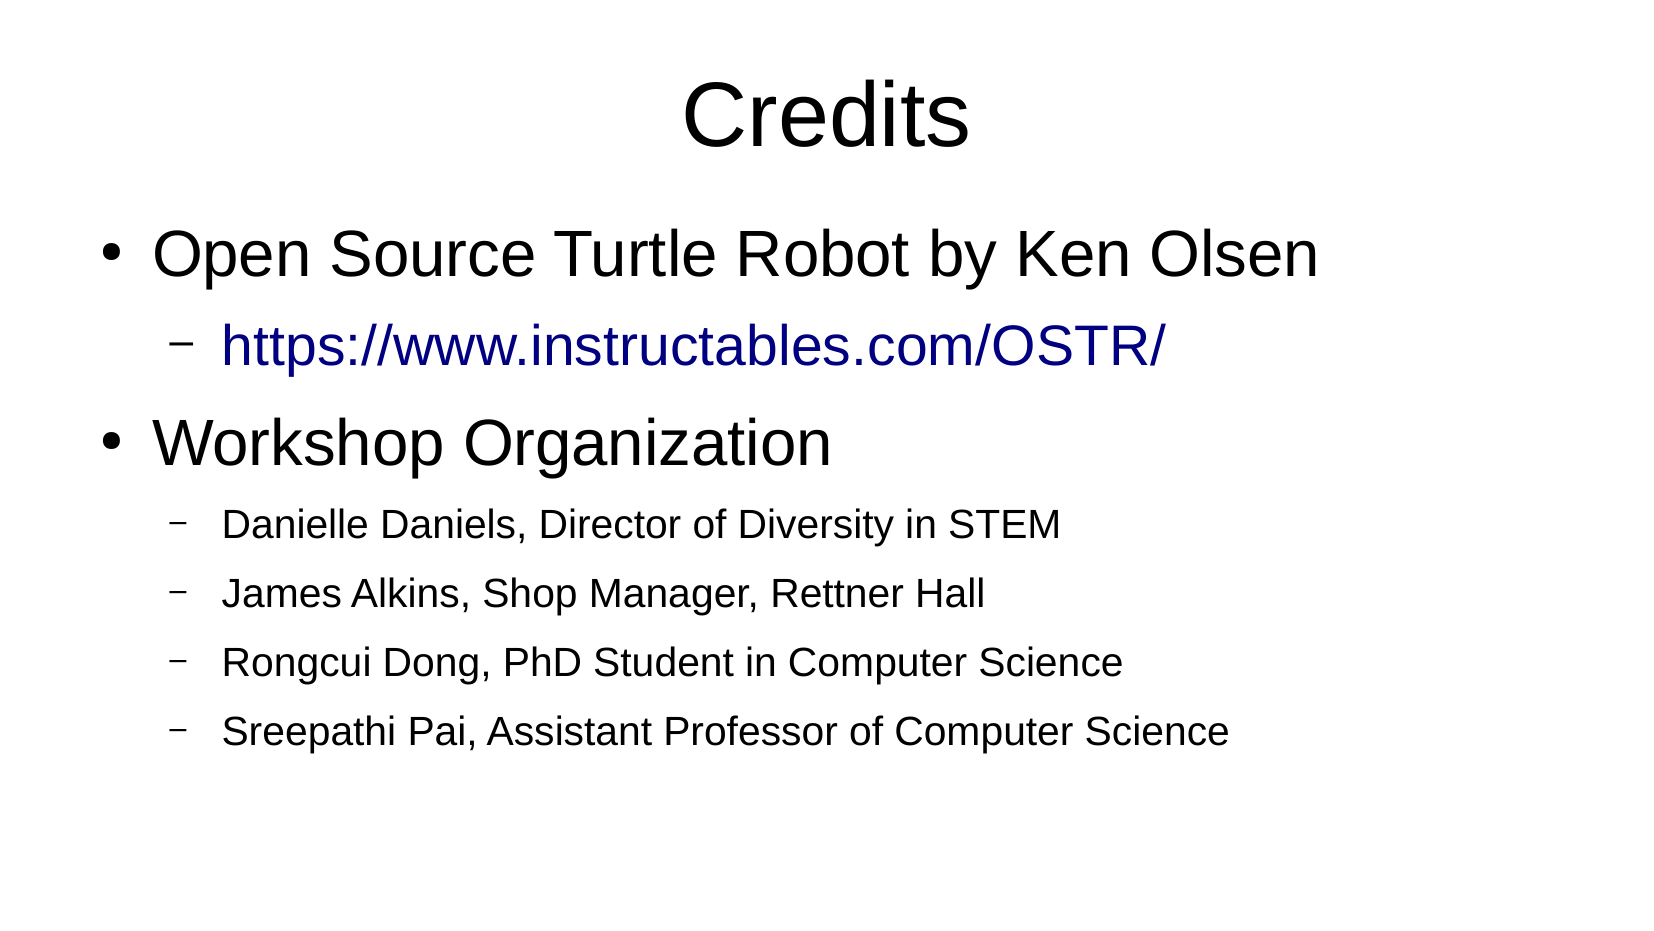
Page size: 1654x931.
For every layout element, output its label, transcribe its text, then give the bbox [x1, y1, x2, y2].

title Credits [82, 37, 1571, 193]
list Open Source Turtle Robot by Ken Olsen https://www.instructables.com/OSTR/ Workshop Organization Danielle Daniels, Director of Diversity in STEM James Alkins, Shop Manager, Rettner Hall Rongcui Dong, PhD Student in Computer Science Sreepathi Pai, Assistant Professor of Computer Science [82, 217, 1571, 758]
